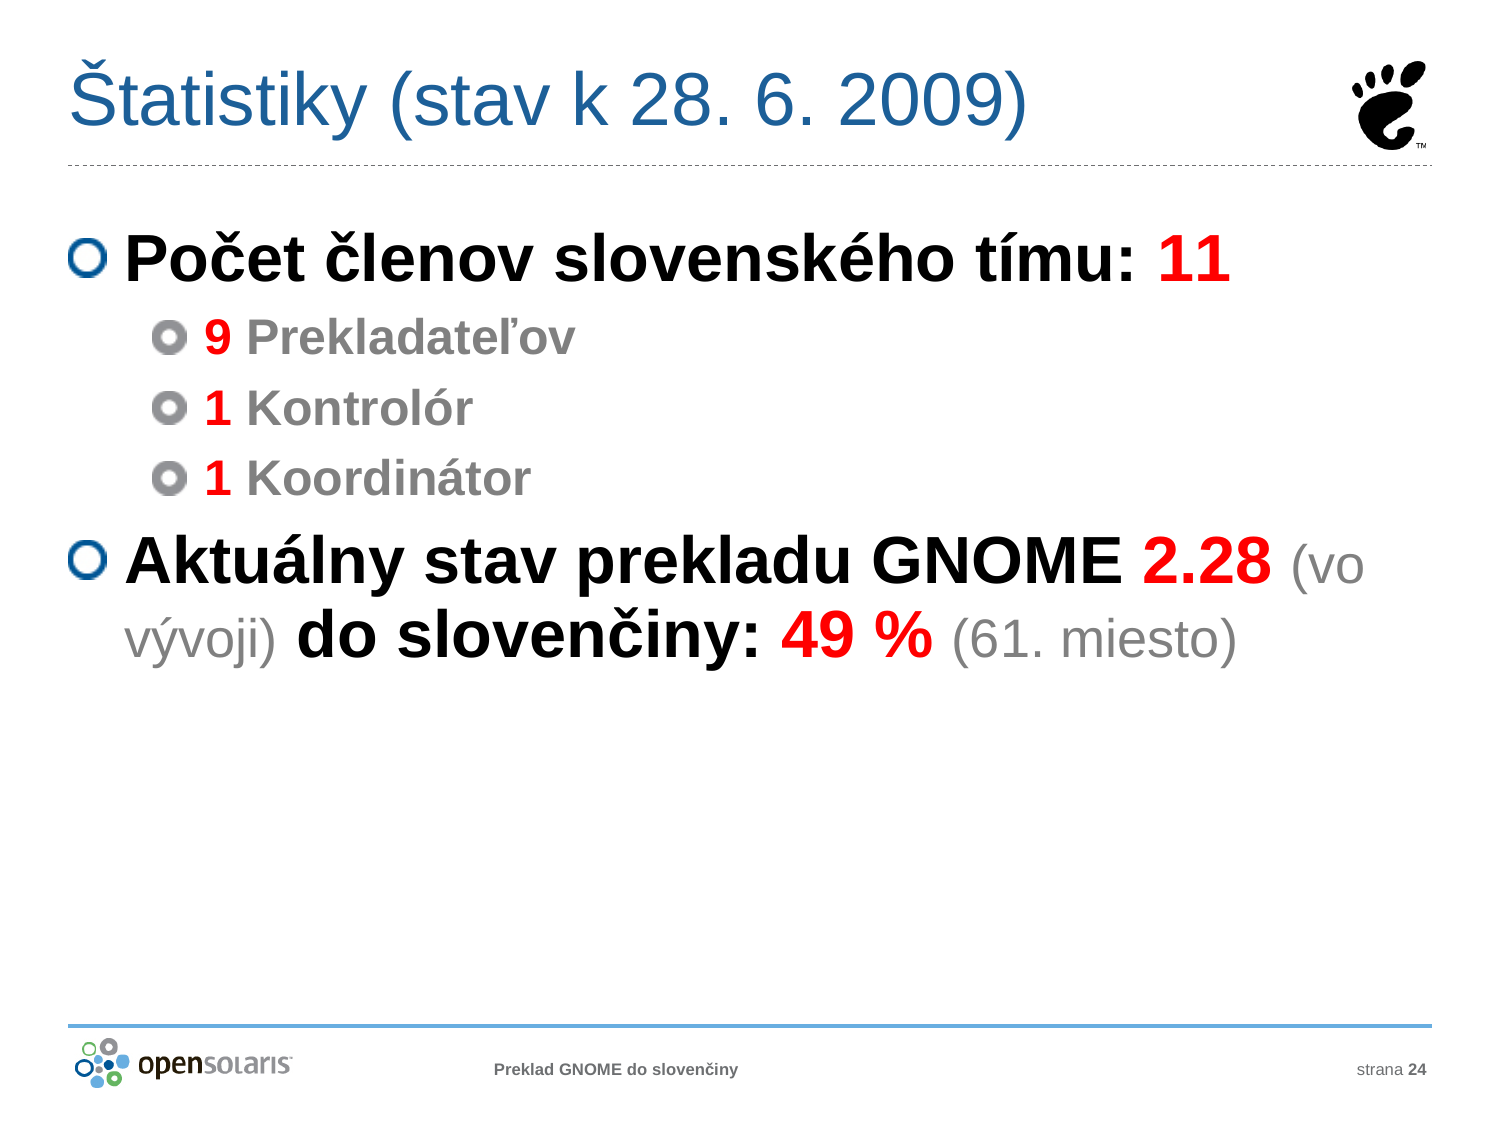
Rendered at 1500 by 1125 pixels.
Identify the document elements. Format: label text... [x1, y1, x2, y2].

list Počet členov slovenského tímu: 11 9 Prekladateľov 1 Kontrolór 1 Koordinátor Aktuálny stav prekladu GNOME 2.28 (vo vývoji) do slovenčiny: 49 % (61. miesto) [68, 220, 1432, 978]
title Štatistiky (stav k 28. 6. 2009) [68, 51, 1388, 148]
picture [1352, 61, 1426, 150]
picture [74, 1038, 293, 1088]
